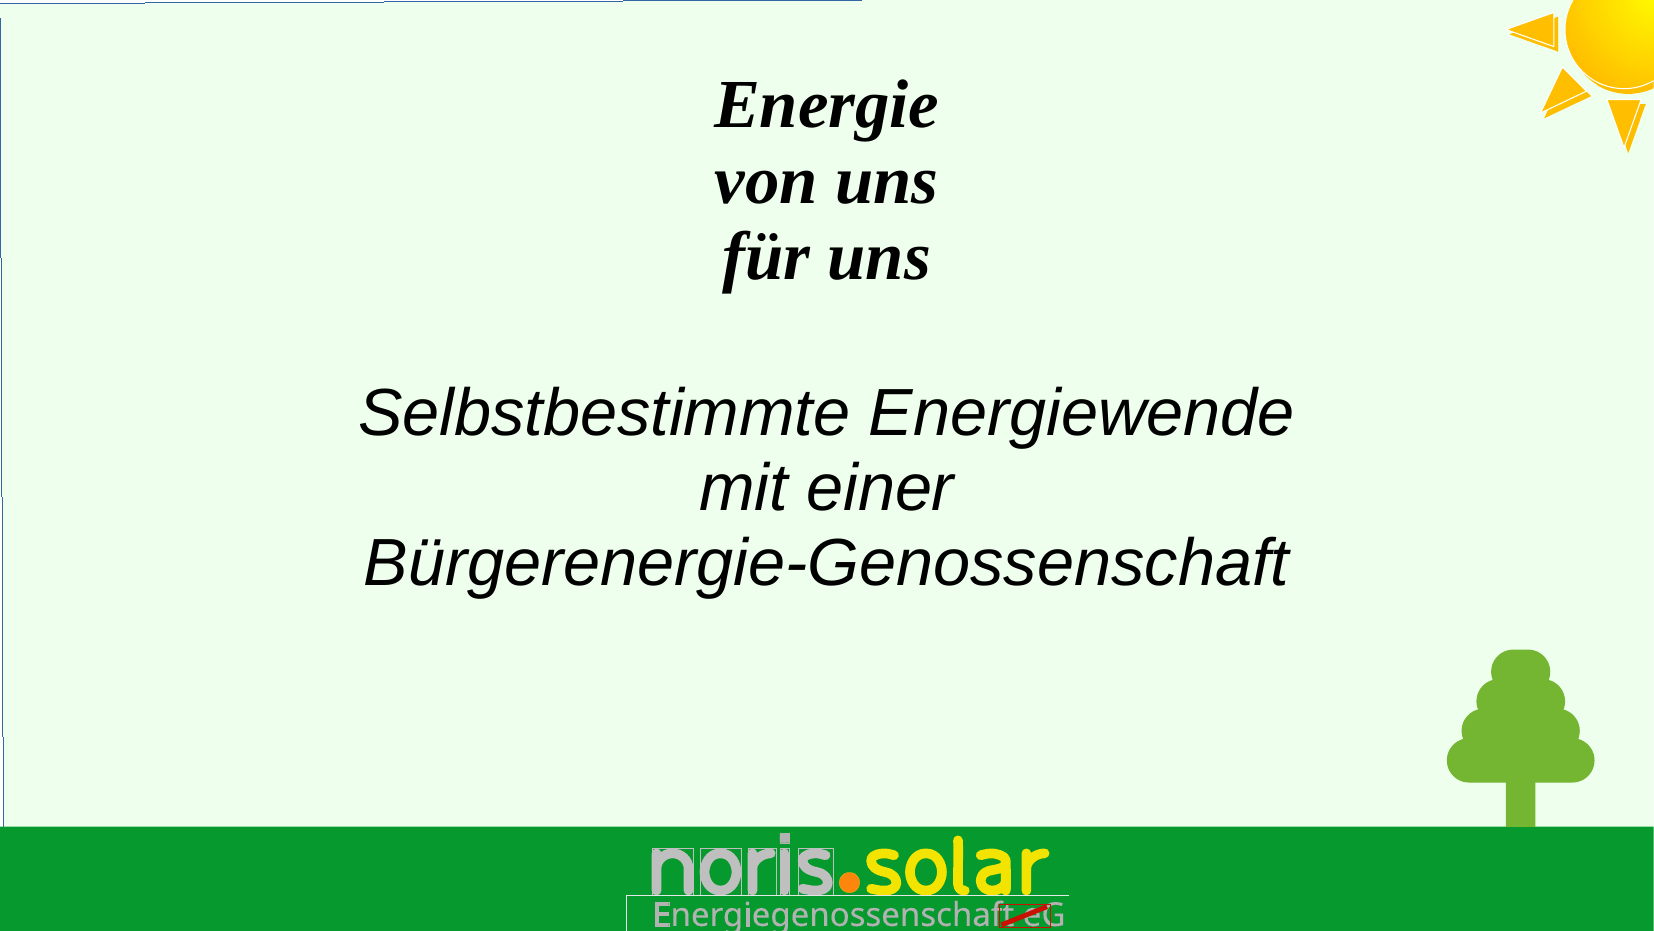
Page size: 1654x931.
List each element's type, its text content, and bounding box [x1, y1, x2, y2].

title Energie von uns für uns [88, 66, 1565, 295]
subtitle Selbstbestimmte Energiewende mit einer Bürgerenergie-Genossenschaft [88, 295, 1565, 768]
